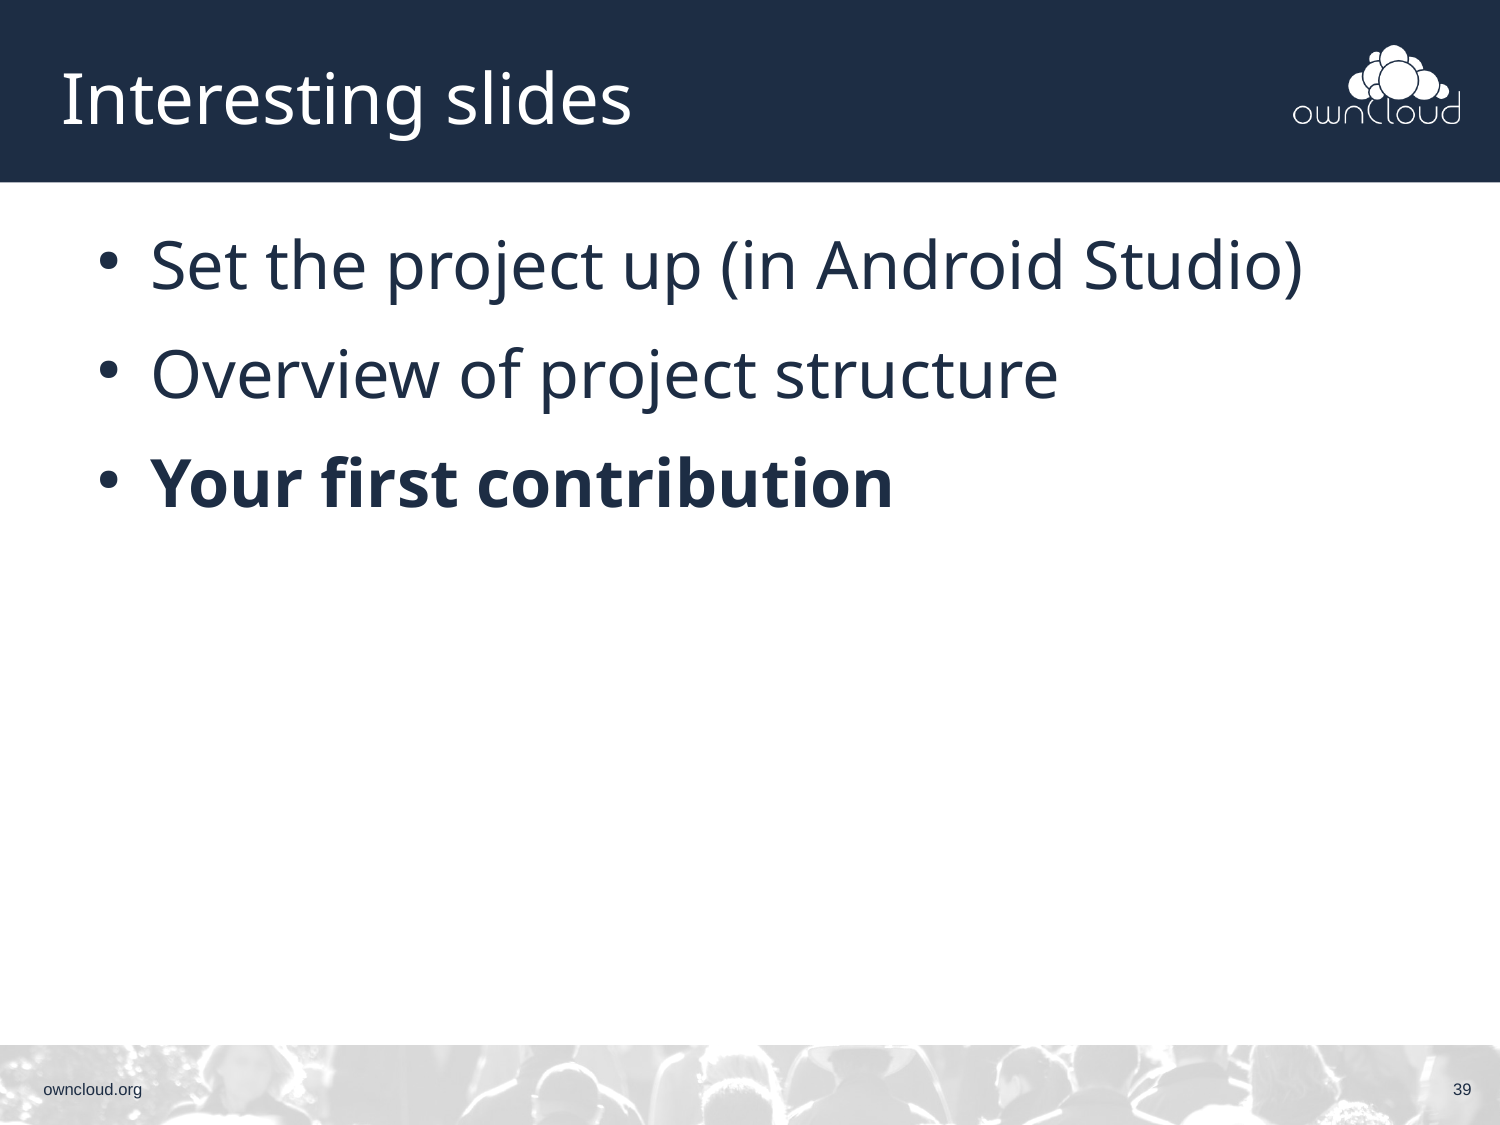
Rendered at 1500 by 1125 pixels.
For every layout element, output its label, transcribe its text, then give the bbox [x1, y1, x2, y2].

picture [0, 1045, 1500, 1125]
title Interesting slides [46, 5, 1258, 187]
list Set the project up (in Android Studio) Overview of project structure Your first contribution [46, 214, 1465, 1026]
picture [1293, 45, 1460, 124]
